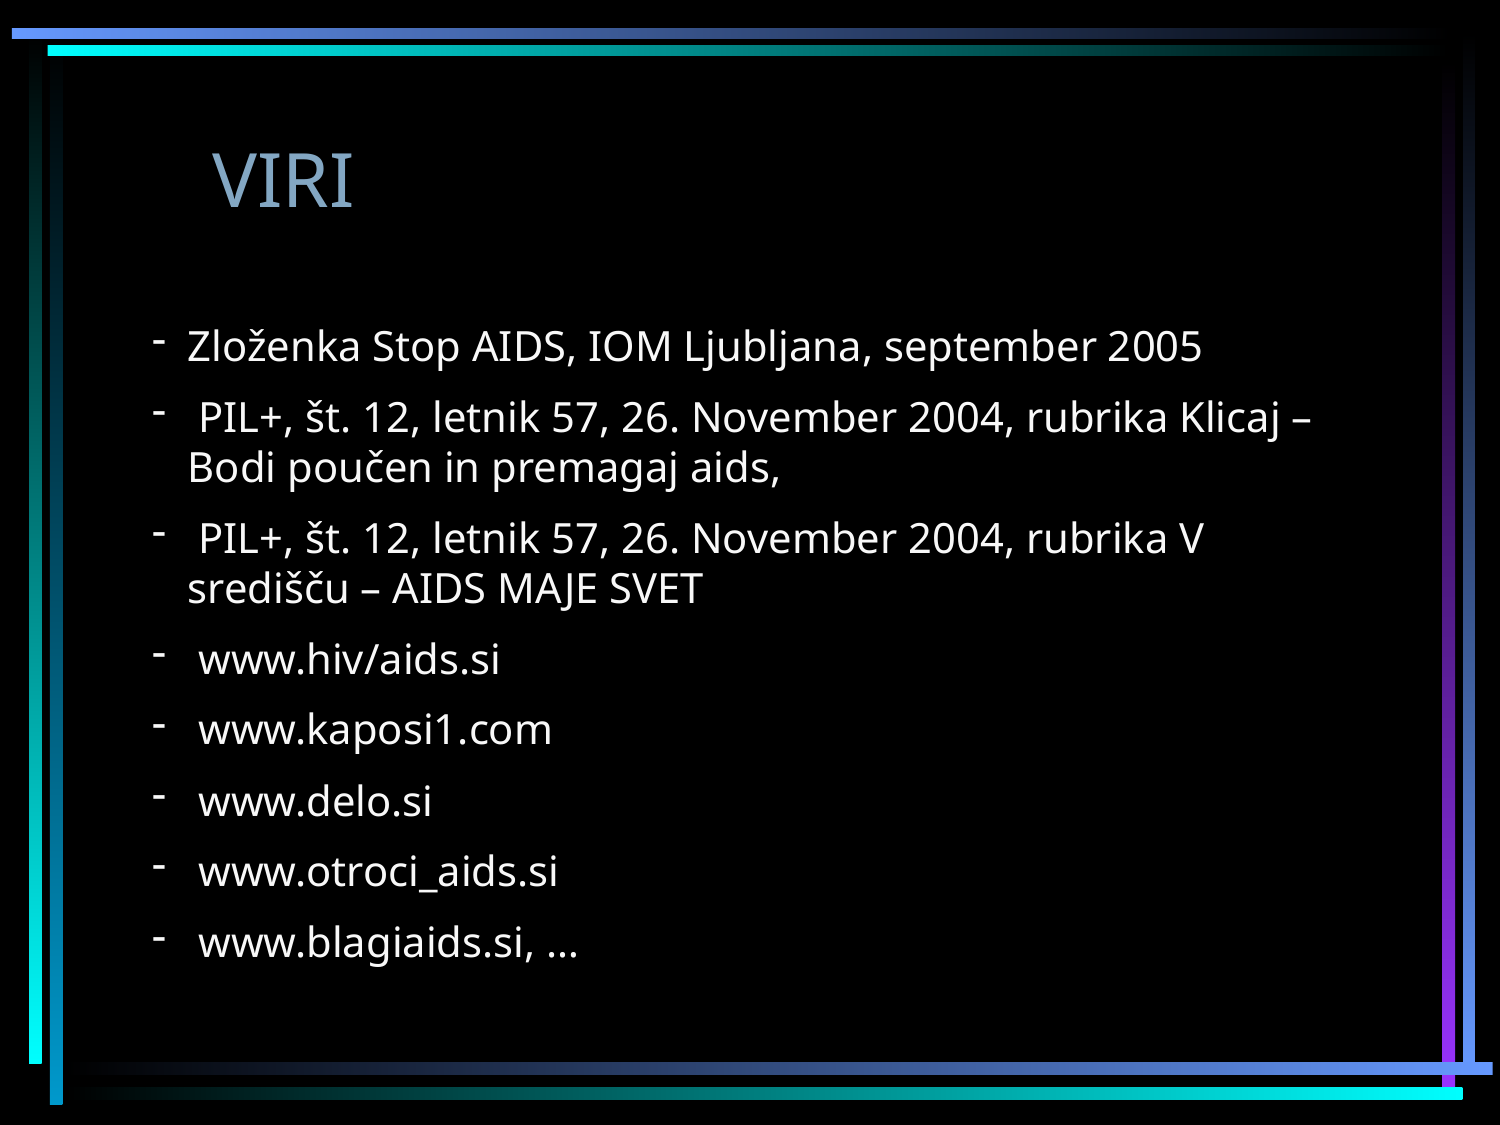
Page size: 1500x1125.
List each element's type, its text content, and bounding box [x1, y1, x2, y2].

text_box Zloženka Stop AIDS, IOM Ljubljana, september 2005 PIL+, št. 12, letnik 57, 26. November 2004, rubrika Klicaj – Bodi poučen in premagaj aids, PIL+, št. 12, letnik 57, 26. November 2004, rubrika V središču – AIDS MAJE SVET www.hiv/aids.si www.kaposi1.com www.delo.si www.otroci_aids.si www.blagiaids.si, … [137, 312, 1338, 974]
text_box VIRI [149, 124, 438, 213]
